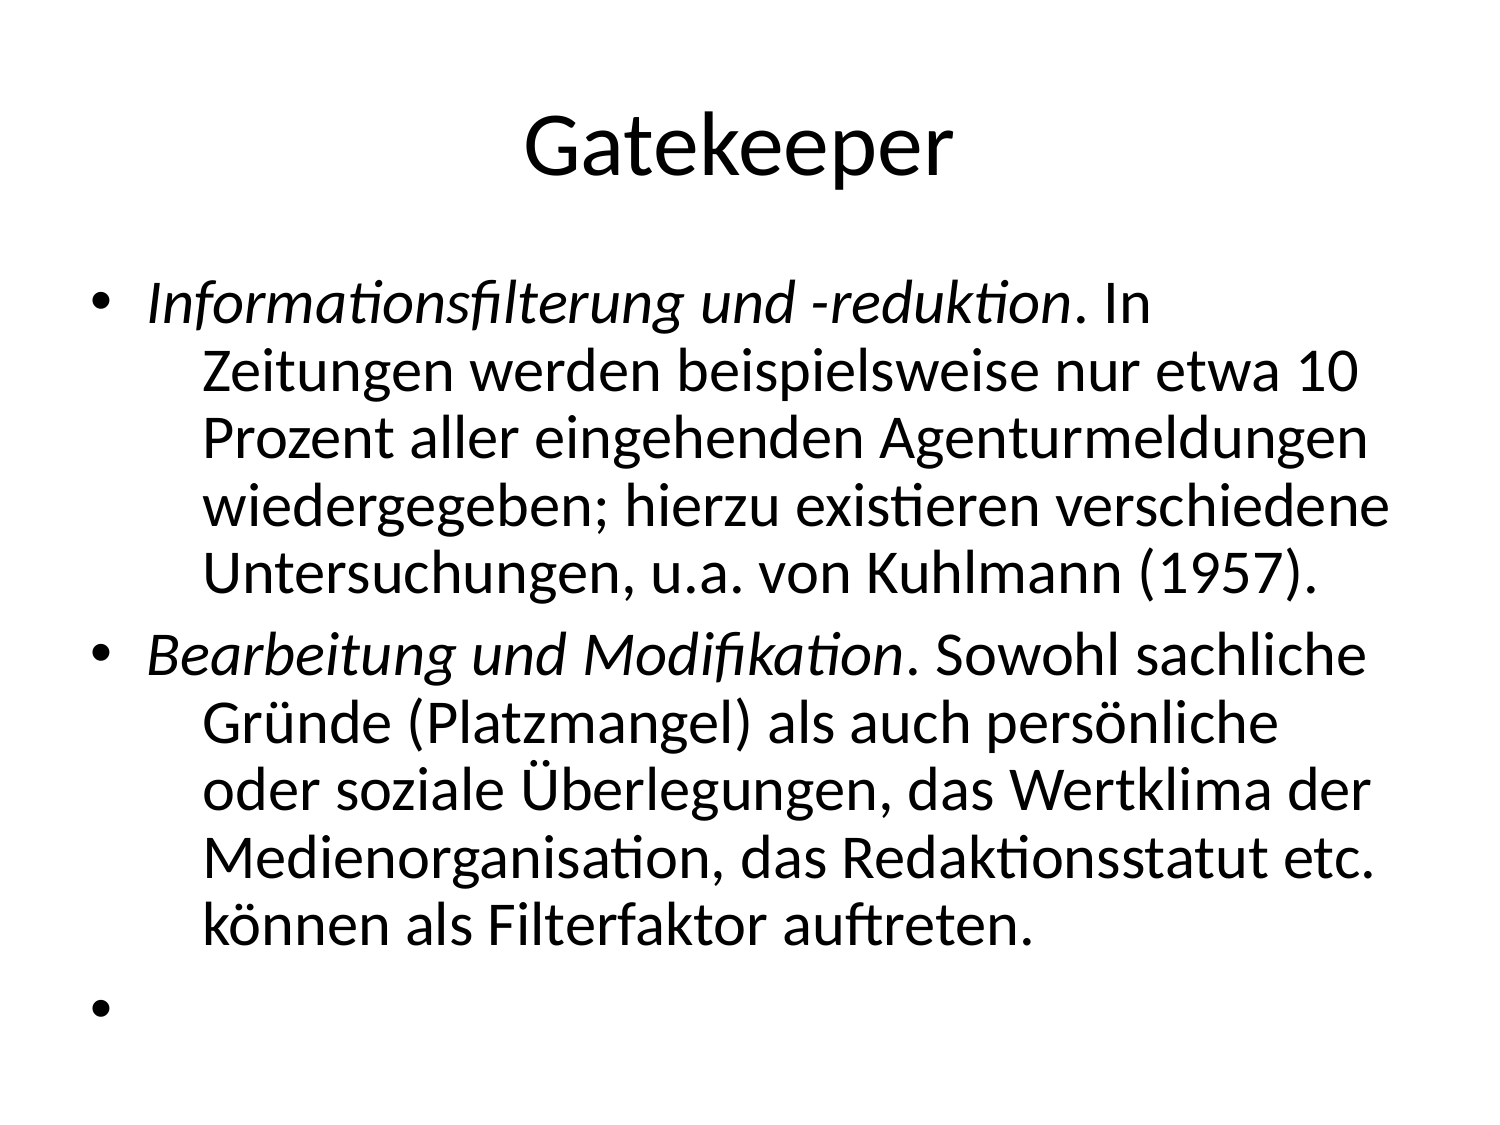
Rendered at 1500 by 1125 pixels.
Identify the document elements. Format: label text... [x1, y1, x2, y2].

title Gatekeeper [75, 45, 1426, 233]
list Informationsfilterung und -reduktion. In Zeitungen werden beispielsweise nur etwa 10 Prozent aller eingehenden Agenturmeldungen wiedergegeben; hierzu existieren verschiedene Untersuchungen, u.a. von Kuhlmann (1957). Bearbeitung und Modifikation. Sowohl sachliche Gründe (Platzmangel) als auch persönliche oder soziale Überlegungen, das Wertklima der Medienorganisation, das Redaktionsstatut etc. können als Filterfaktor auftreten. [75, 262, 1426, 1005]
